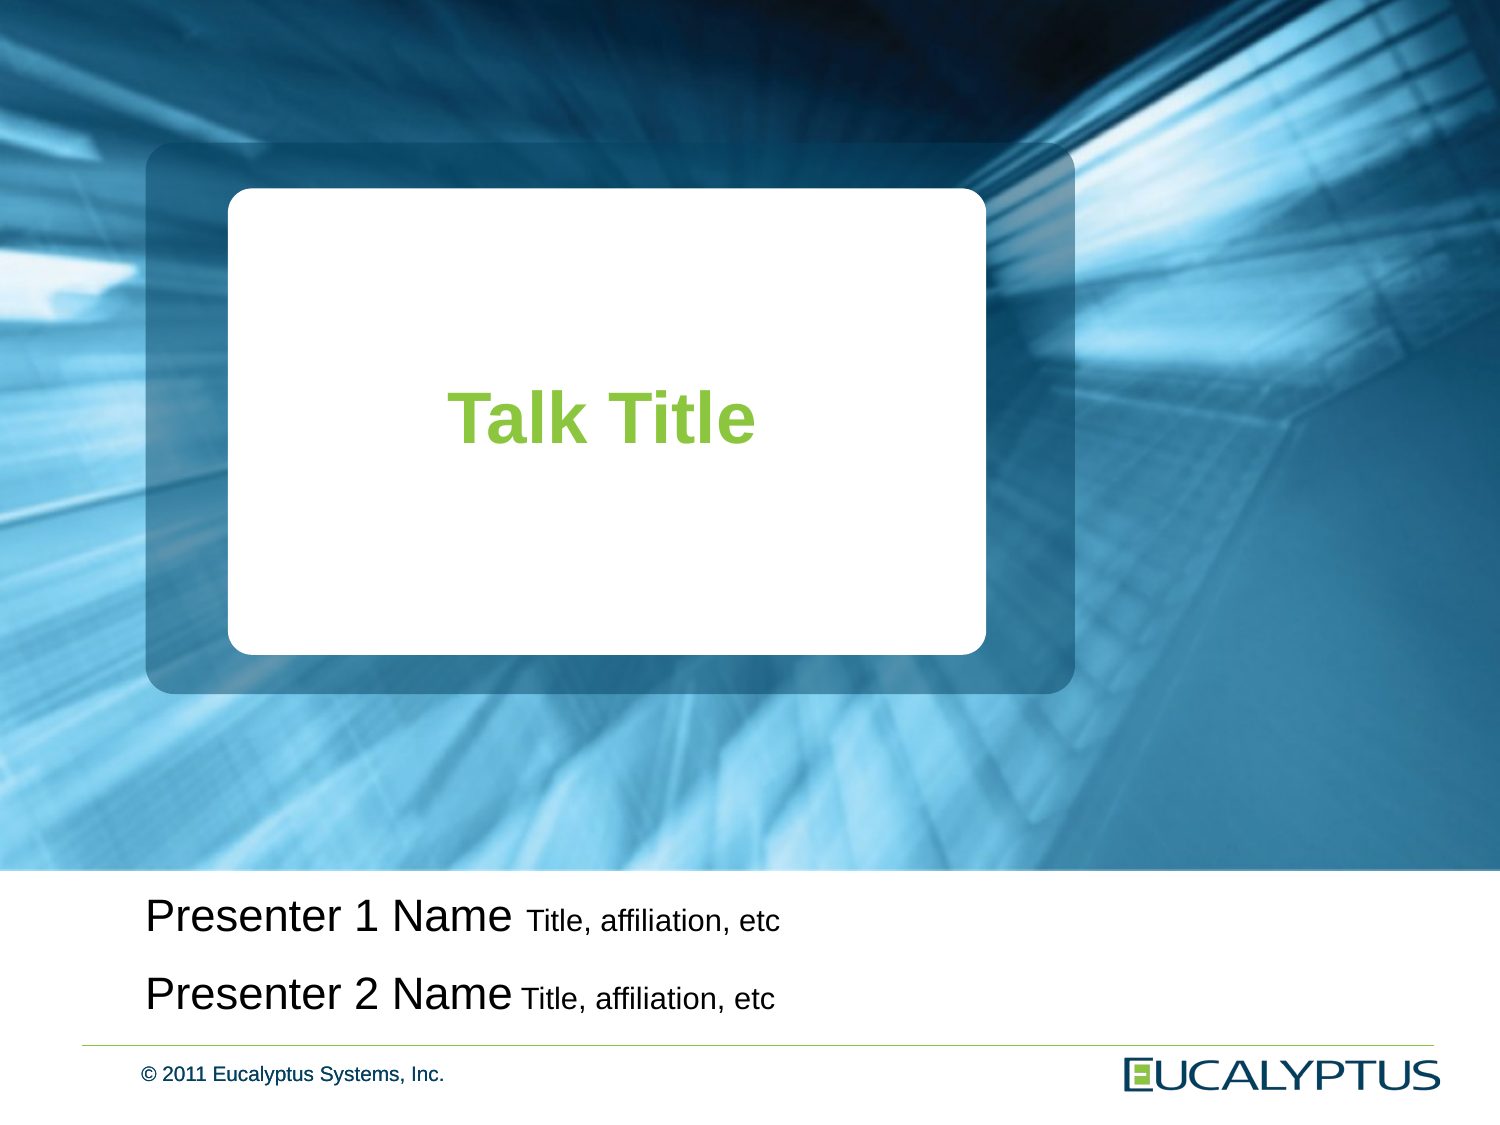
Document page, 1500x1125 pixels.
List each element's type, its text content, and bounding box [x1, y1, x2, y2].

picture [0, 0, 1500, 871]
text_box Presenter 1 Name Title, affiliation, etc Presenter 2 Name Title, affiliation, etc [75, 891, 1186, 1021]
picture [1121, 1056, 1443, 1093]
subtitle Talk Title [245, 195, 959, 646]
